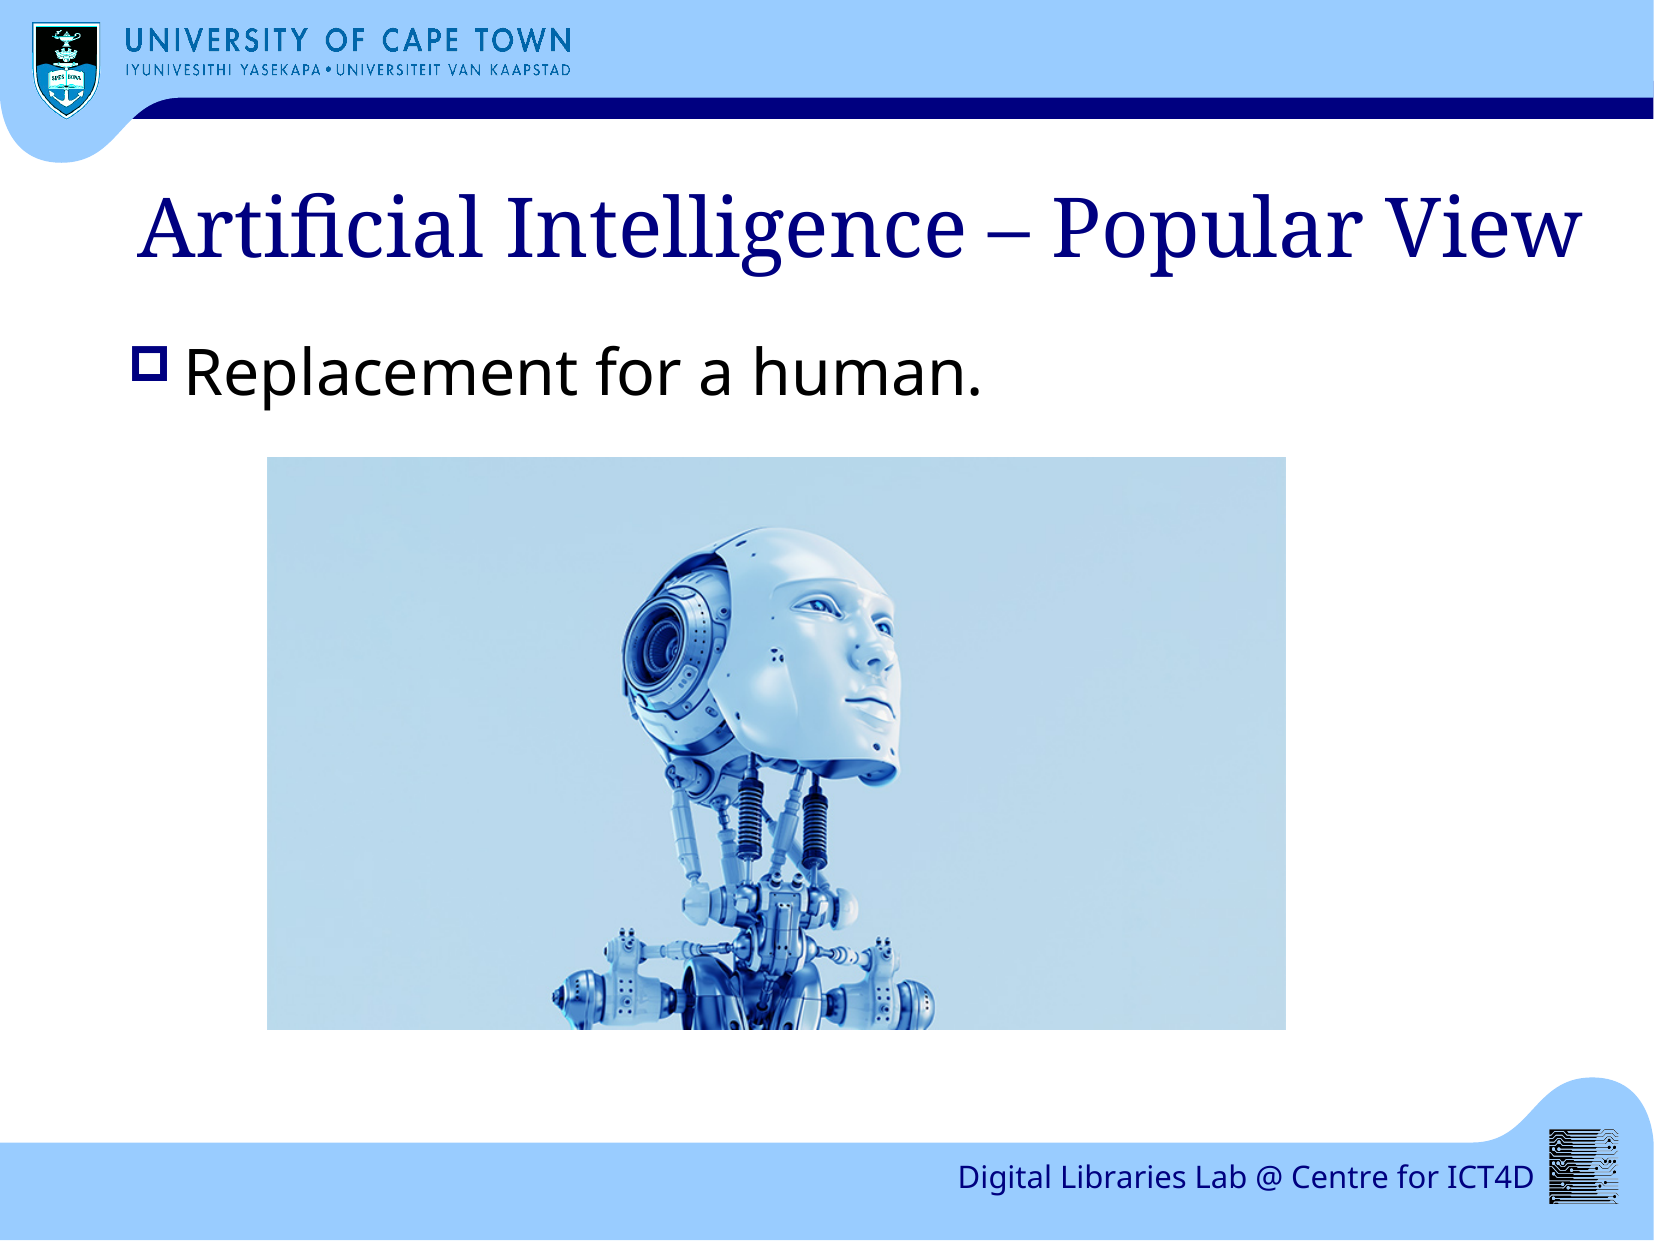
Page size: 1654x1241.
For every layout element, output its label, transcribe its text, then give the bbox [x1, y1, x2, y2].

list Replacement for a human. [128, 326, 1597, 440]
picture [1549, 1129, 1619, 1204]
picture [122, 25, 573, 78]
title Artificial Intelligence – Popular View [137, 155, 1598, 296]
picture [267, 457, 1286, 1030]
picture [32, 22, 101, 120]
